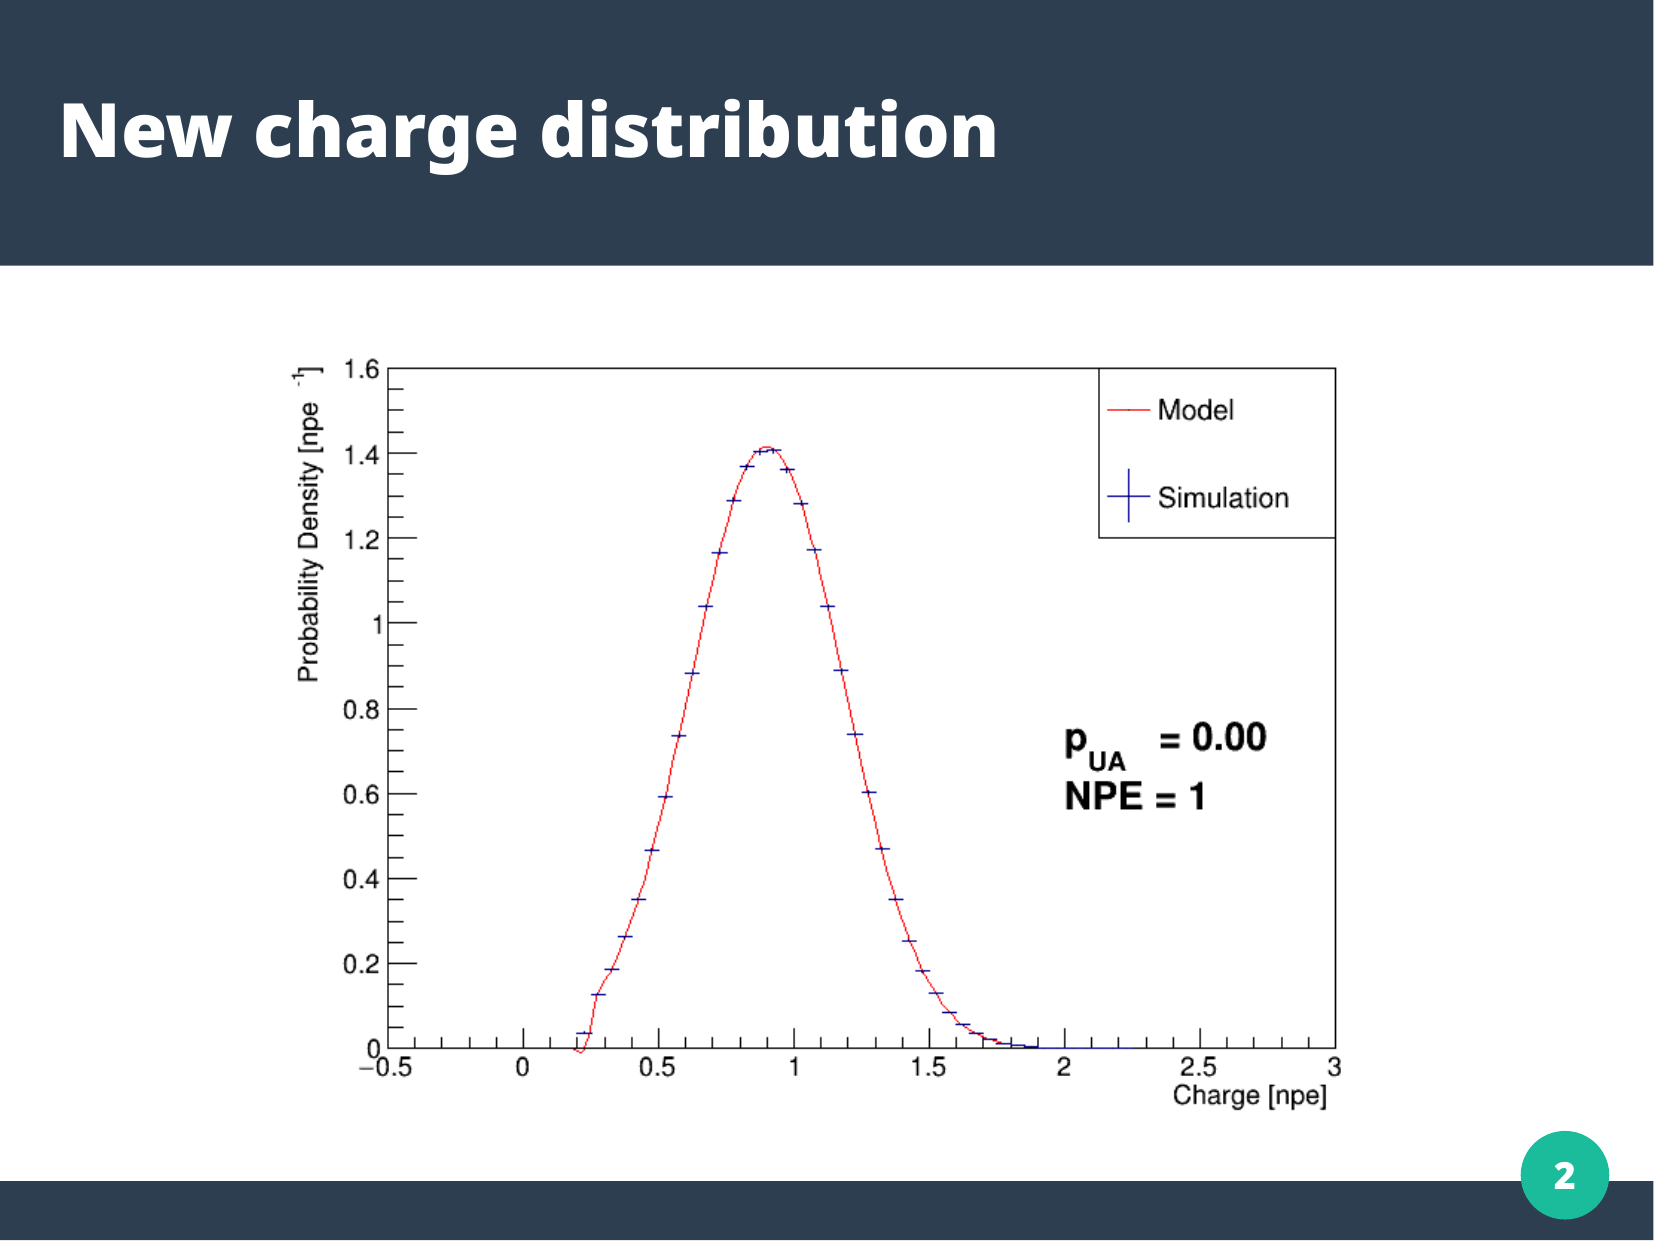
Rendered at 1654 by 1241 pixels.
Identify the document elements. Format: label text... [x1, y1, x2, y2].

title New charge distribution [59, 49, 1595, 207]
picture [270, 283, 1454, 1134]
